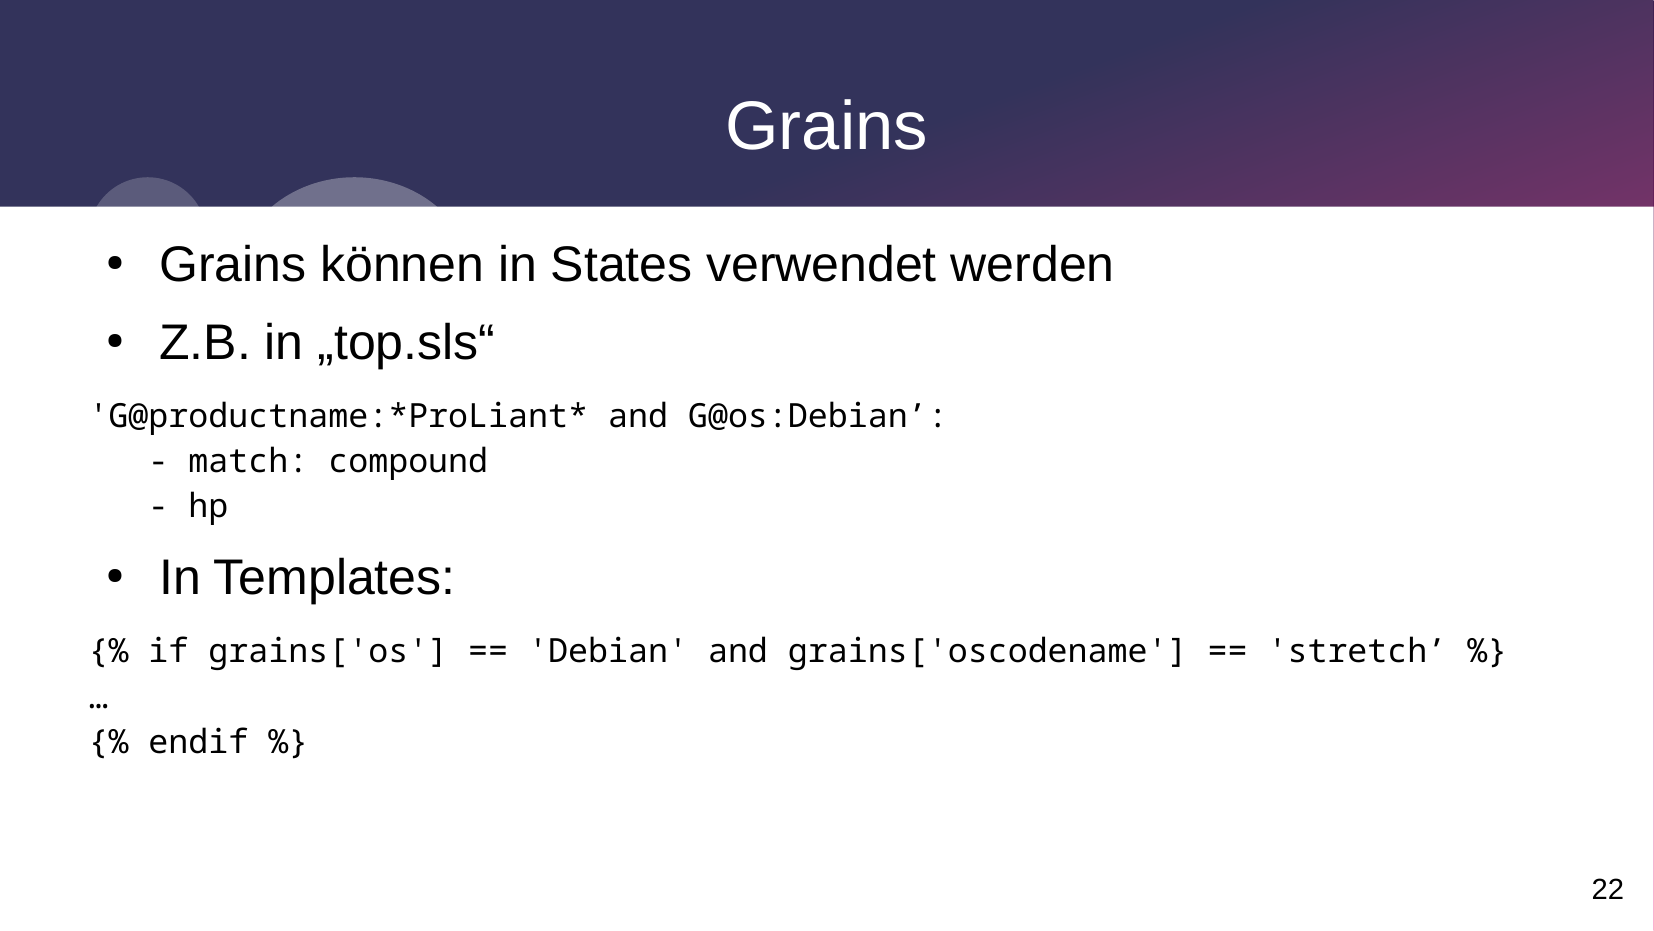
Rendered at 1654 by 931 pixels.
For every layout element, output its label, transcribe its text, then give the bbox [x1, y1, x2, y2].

list Grains können in States verwendet werden Z.B. in „top.sls“ 'G@productname:*ProLiant* and G@os:Debian’: - match: compound - hp In Templates: {% if grains['os'] == 'Debian' and grains['oscodename'] == 'stretch’ %} … {% endif %} [88, 236, 1565, 827]
title Grains [88, 44, 1565, 207]
